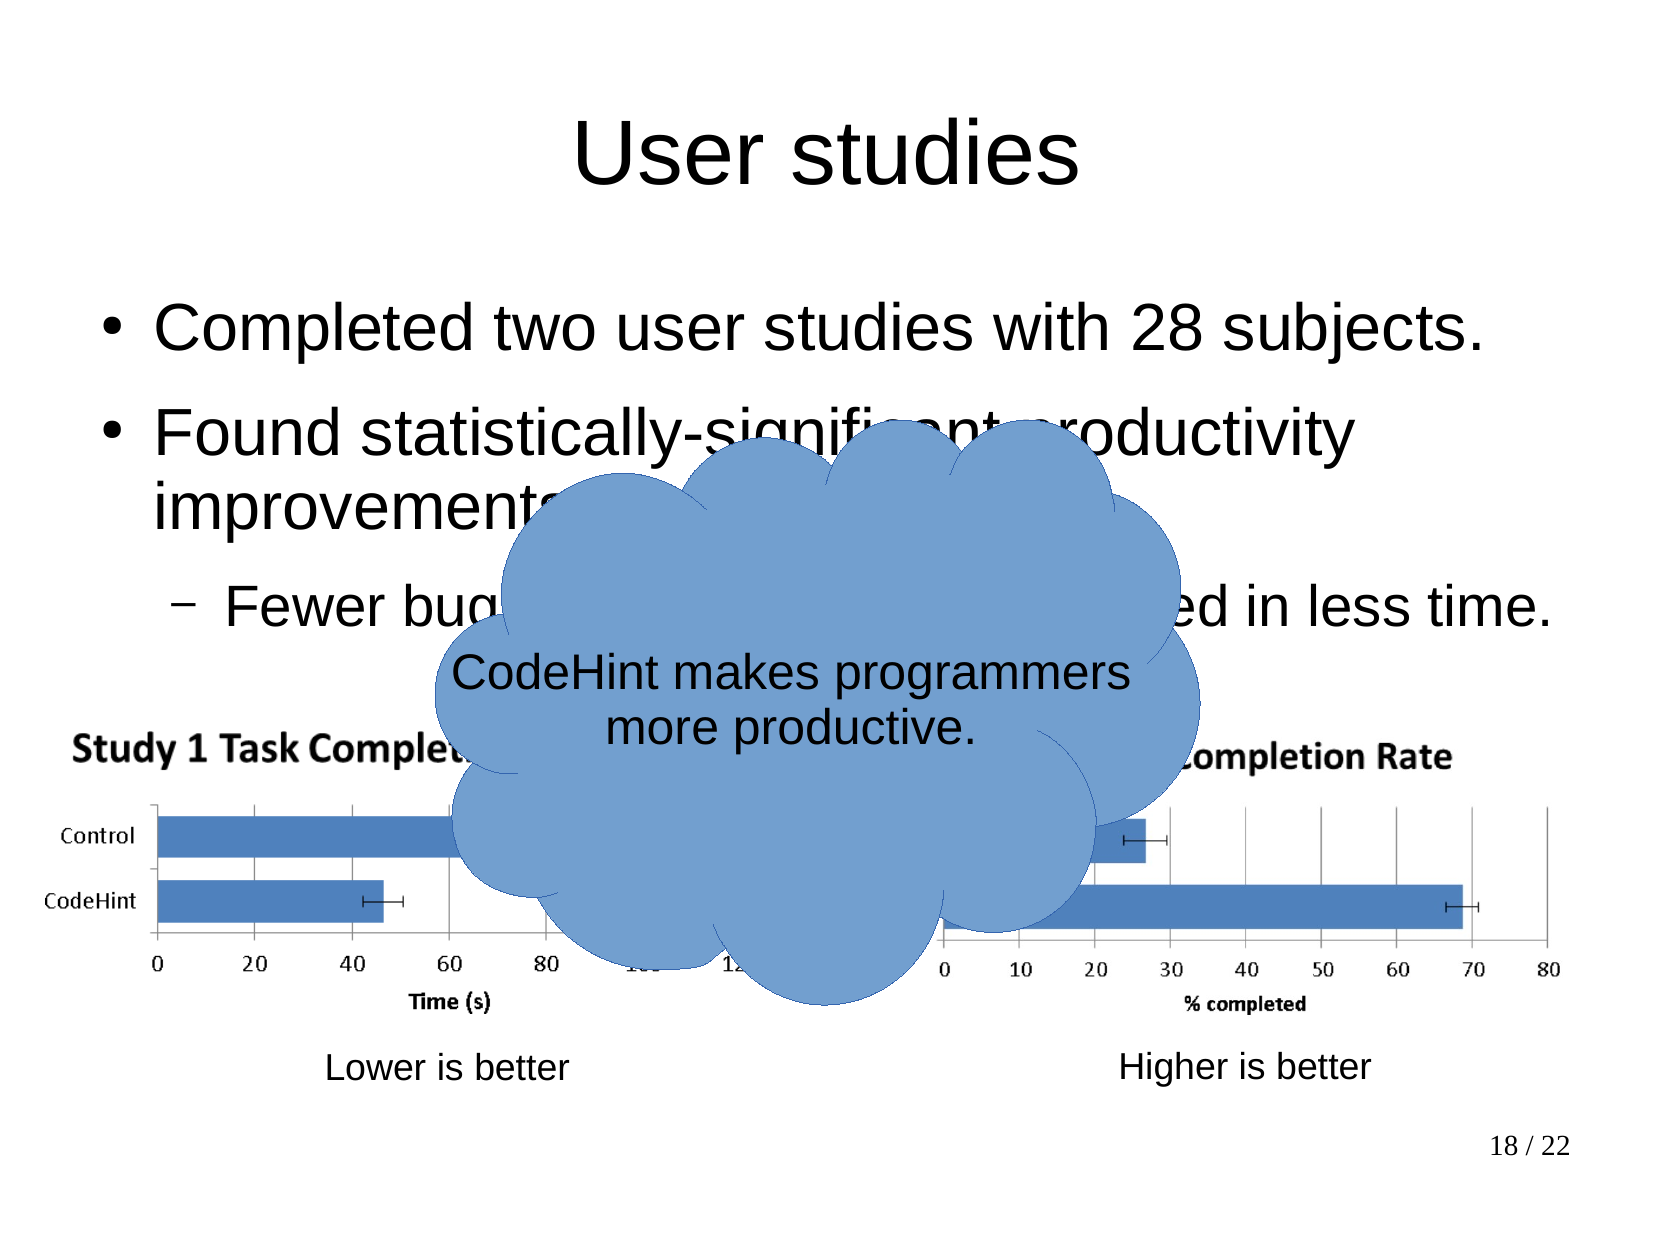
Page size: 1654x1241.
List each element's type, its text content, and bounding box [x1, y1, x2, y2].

text_box Lower is better [309, 1038, 586, 1096]
text_box CodeHint makes programmers more productive. [435, 420, 1201, 1006]
picture [45, 731, 758, 1014]
title User studies [82, 49, 1571, 257]
picture [825, 737, 1576, 1020]
list Completed two user studies with 28 subjects. Found statistically-significant productivity improvements. Fewer bugs and more tasks completed in less time. [82, 290, 1571, 737]
text_box Higher is better [1103, 1038, 1388, 1095]
